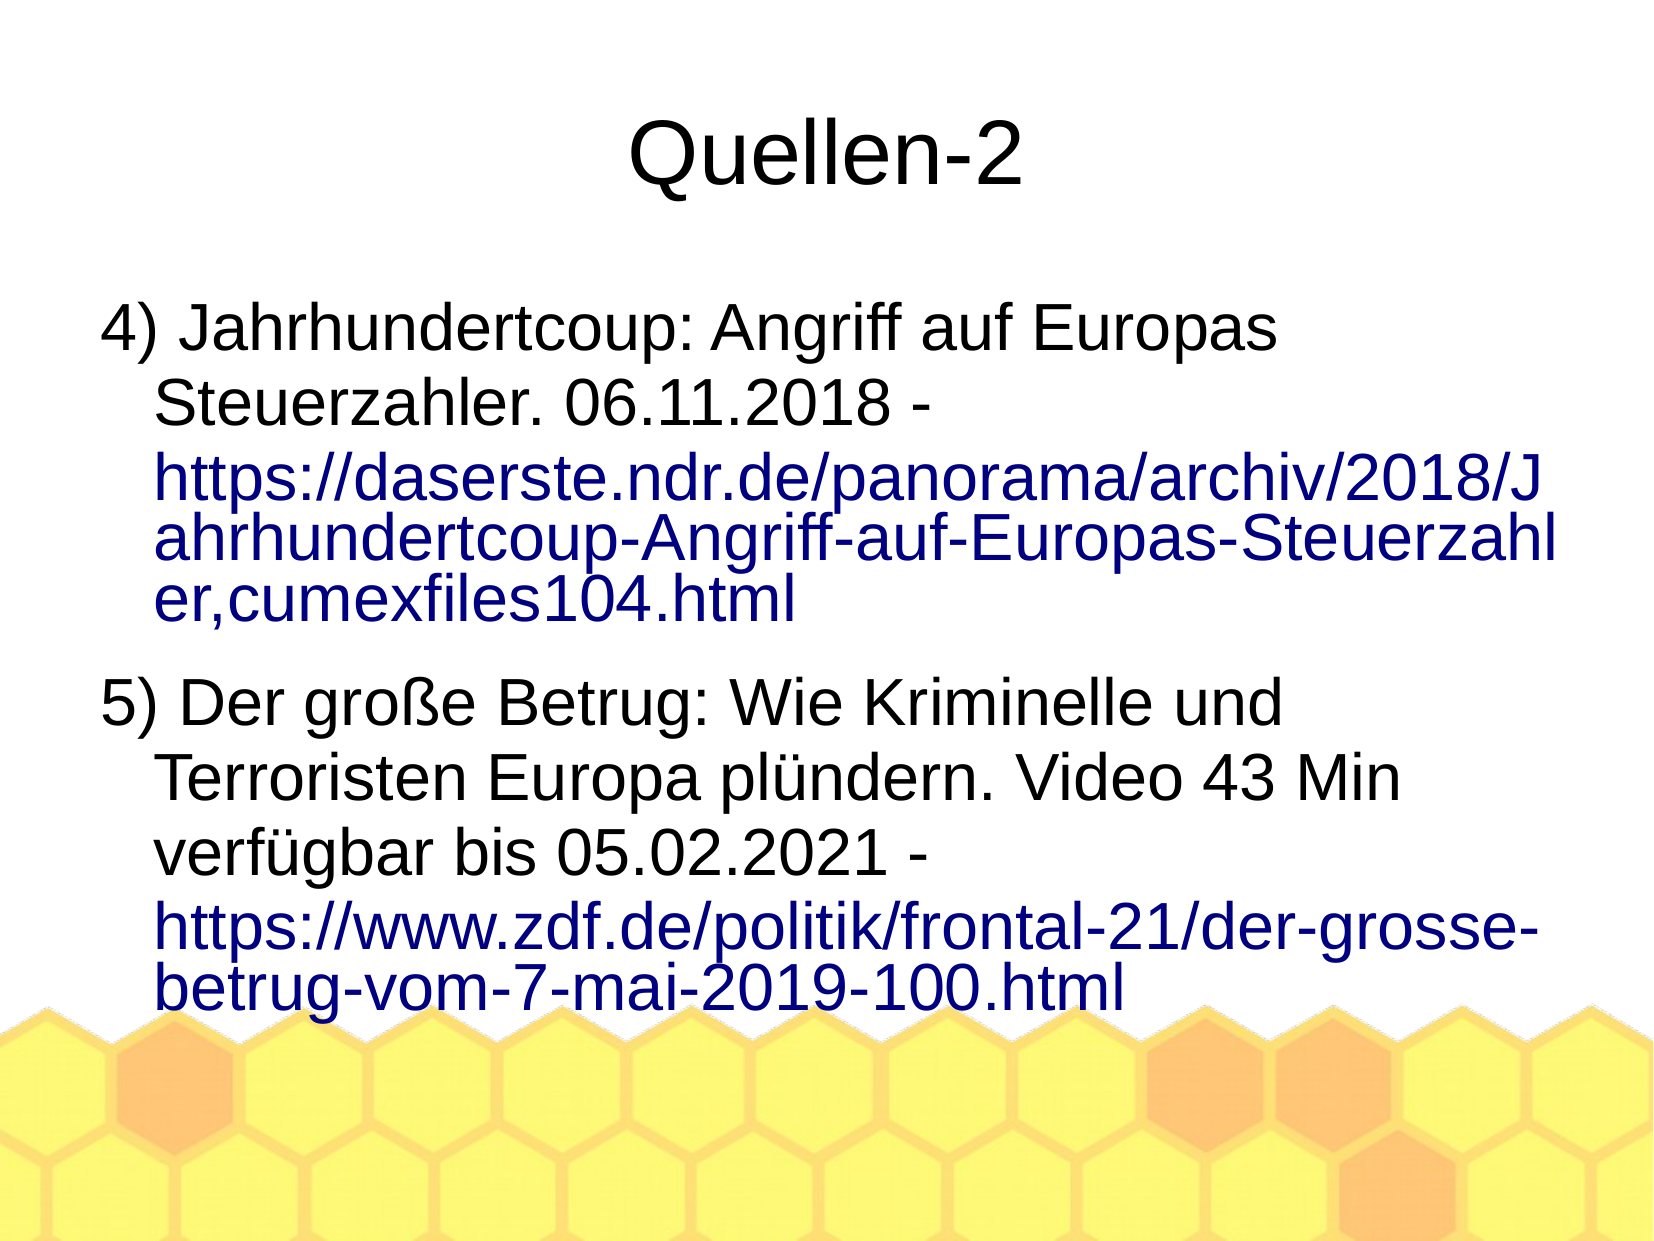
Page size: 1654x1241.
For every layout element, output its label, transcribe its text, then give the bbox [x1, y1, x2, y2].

title Quellen-2 [82, 49, 1571, 257]
list Jahrhundertcoup: Angriff auf Europas Steuerzahler. 06.11.2018 - https://daserste.ndr.de/panorama/archiv/2018/Jahrhundertcoup-Angriff-auf-Europas-Steuerzahler,cumexfiles104.html Der große Betrug: Wie Kriminelle und Terroristen Europa plündern. Video 43 Min verfügbar bis 05.02.2021 - https://www.zdf.de/politik/frontal-21/der-grosse-betrug-vom-7-mai-2019-100.html [82, 290, 1571, 1010]
picture [0, 1001, 1654, 1241]
